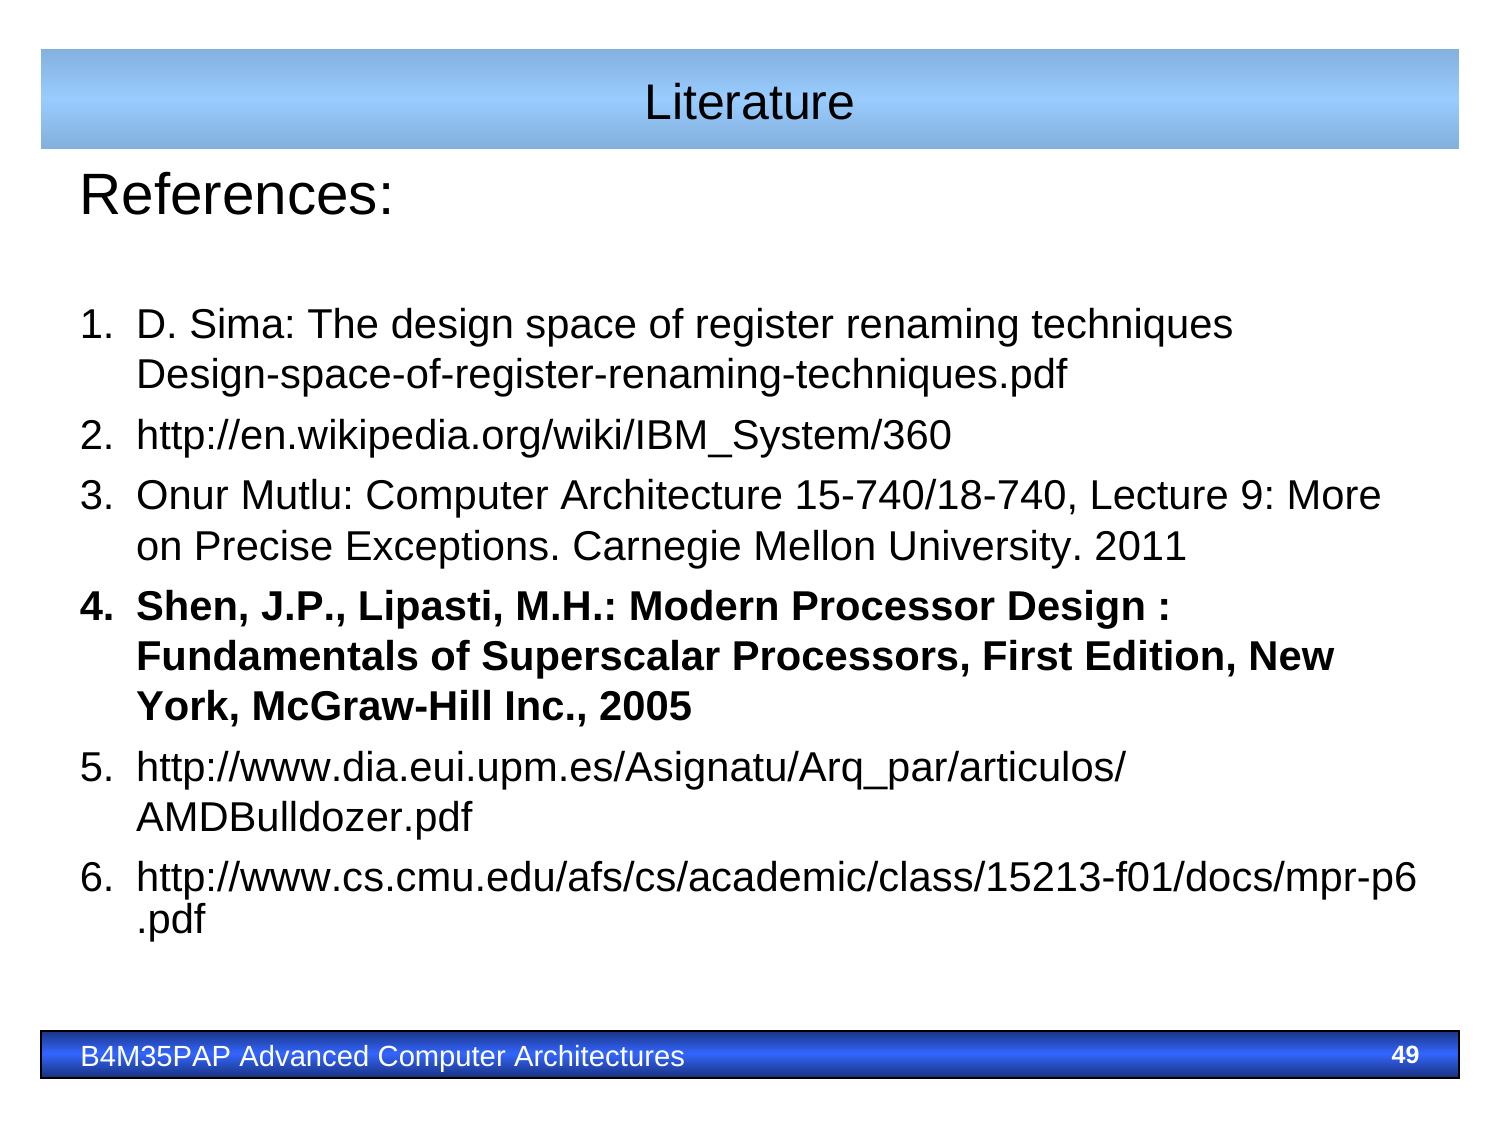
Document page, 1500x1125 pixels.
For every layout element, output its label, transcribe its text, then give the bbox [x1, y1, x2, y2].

title Literature [41, 49, 1459, 149]
list References: D. Sima: The design space of register renaming techniques Design-space-of-register-renaming-techniques.pdf http://en.wikipedia.org/wiki/IBM_System/360 Onur Mutlu: Computer Architecture 15-740/18-740, Lecture 9: More on Precise Exceptions. Carnegie Mellon University. 2011 Shen, J.P., Lipasti, M.H.: Modern Processor Design : Fundamentals of Superscalar Processors, First Edition, New York, McGraw-Hill Inc., 2005 http://www.dia.eui.upm.es/Asignatu/Arq_par/articulos/AMDBulldozer.pdf http://www.cs.cmu.edu/afs/cs/academic/class/15213-f01/docs/mpr-p6.pdf [64, 148, 1436, 1000]
